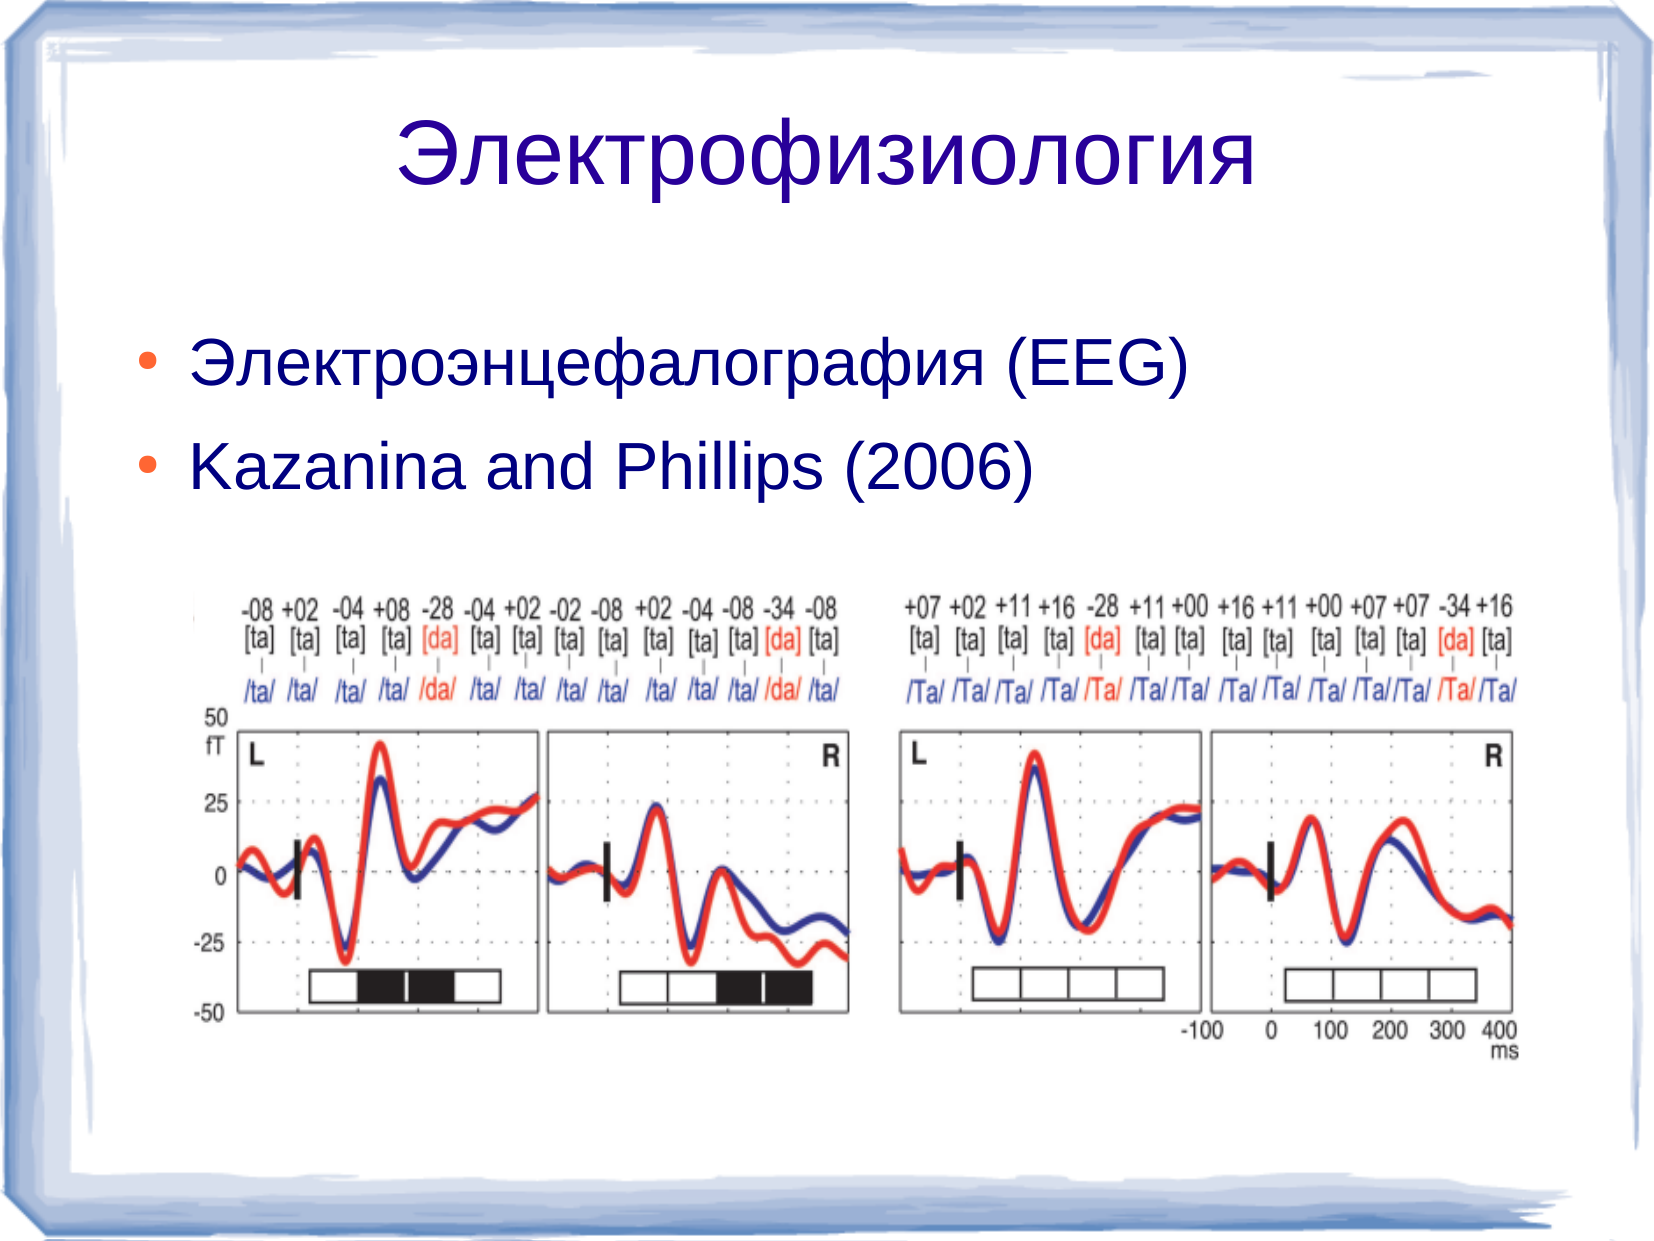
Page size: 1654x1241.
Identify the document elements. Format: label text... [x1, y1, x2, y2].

picture [0, 0, 1654, 1241]
list Электроэнцефалография (EEG) Kazanina and Phillips (2006) [118, 324, 1571, 1004]
title Электрофизиология [82, 49, 1571, 257]
